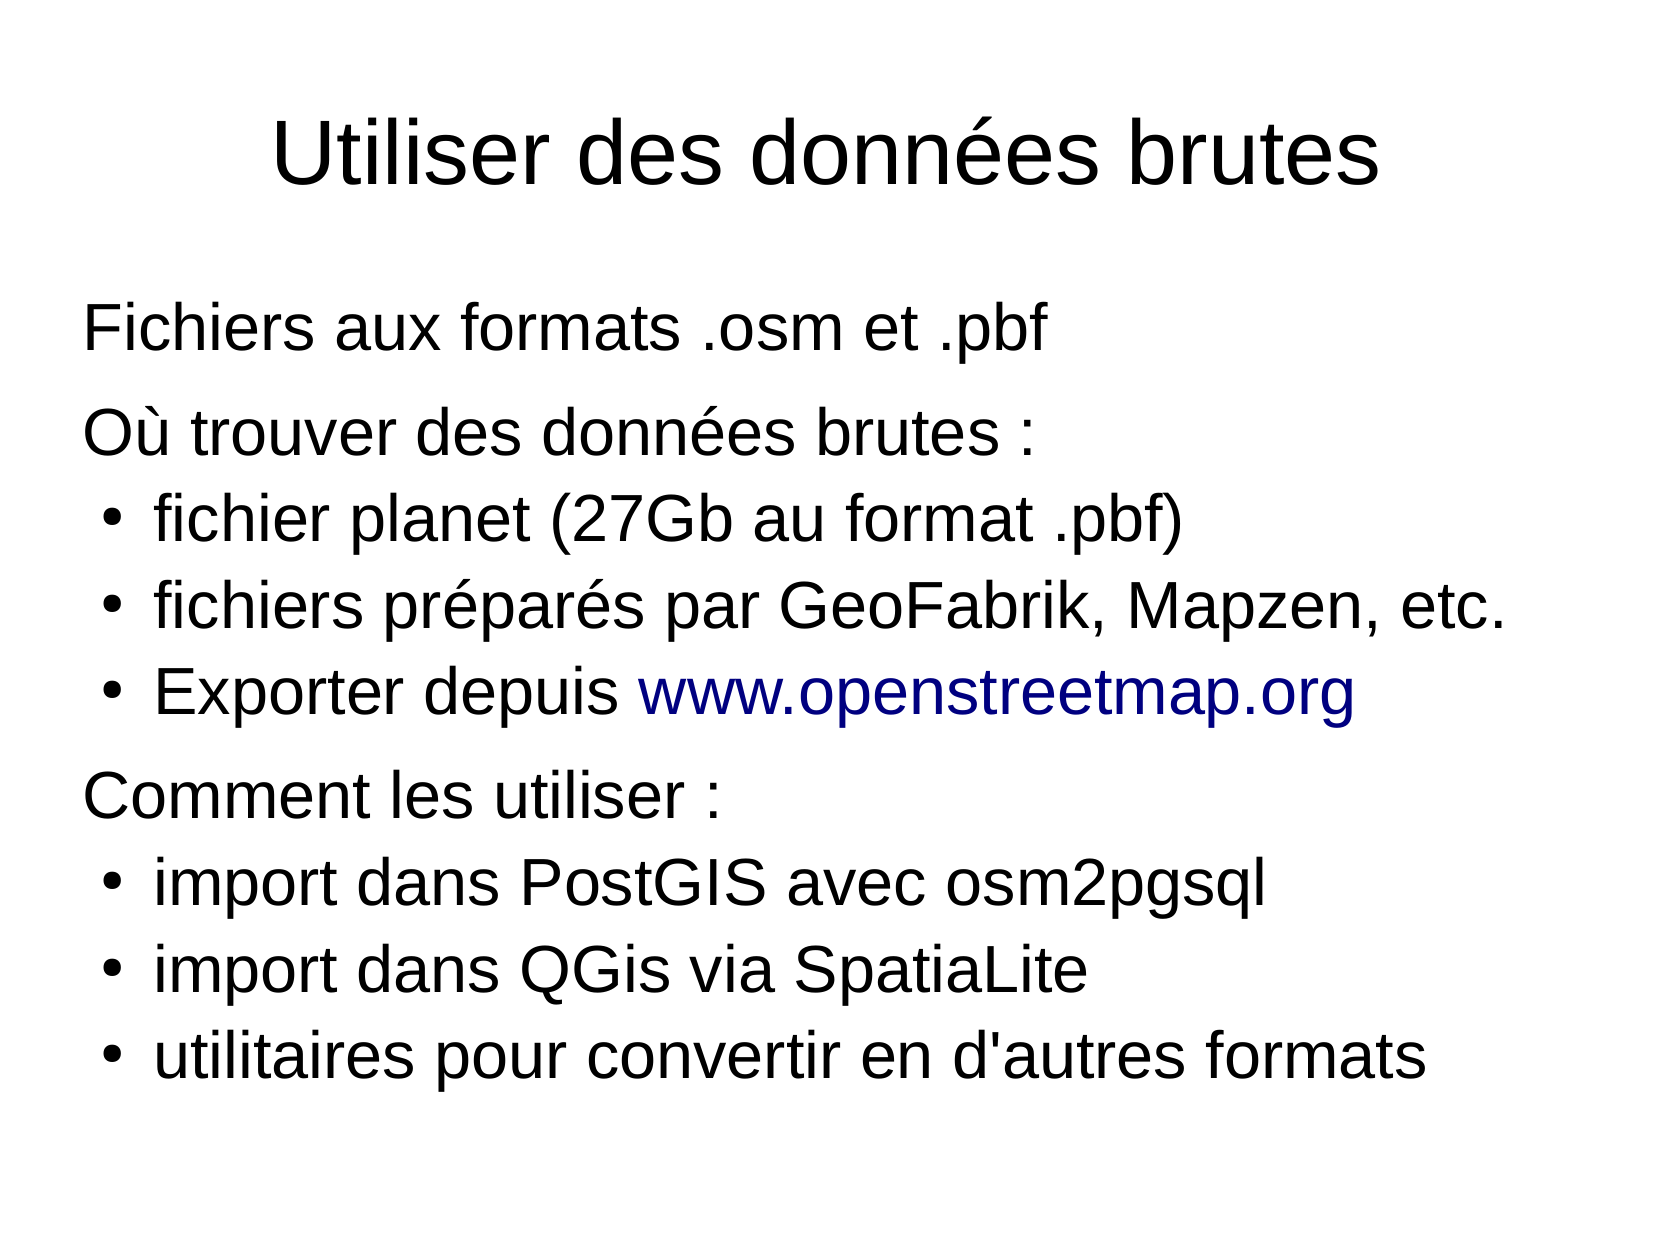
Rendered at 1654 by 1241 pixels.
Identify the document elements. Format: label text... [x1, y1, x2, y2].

title Utiliser des données brutes [82, 49, 1571, 257]
list Fichiers aux formats .osm et .pbf Où trouver des données brutes : fichier planet (27Gb au format .pbf) fichiers préparés par GeoFabrik, Mapzen, etc. Exporter depuis www.openstreetmap.org Comment les utiliser : import dans PostGIS avec osm2pgsql import dans QGis via SpatiaLite utilitaires pour convertir en d'autres formats [82, 290, 1571, 1109]
